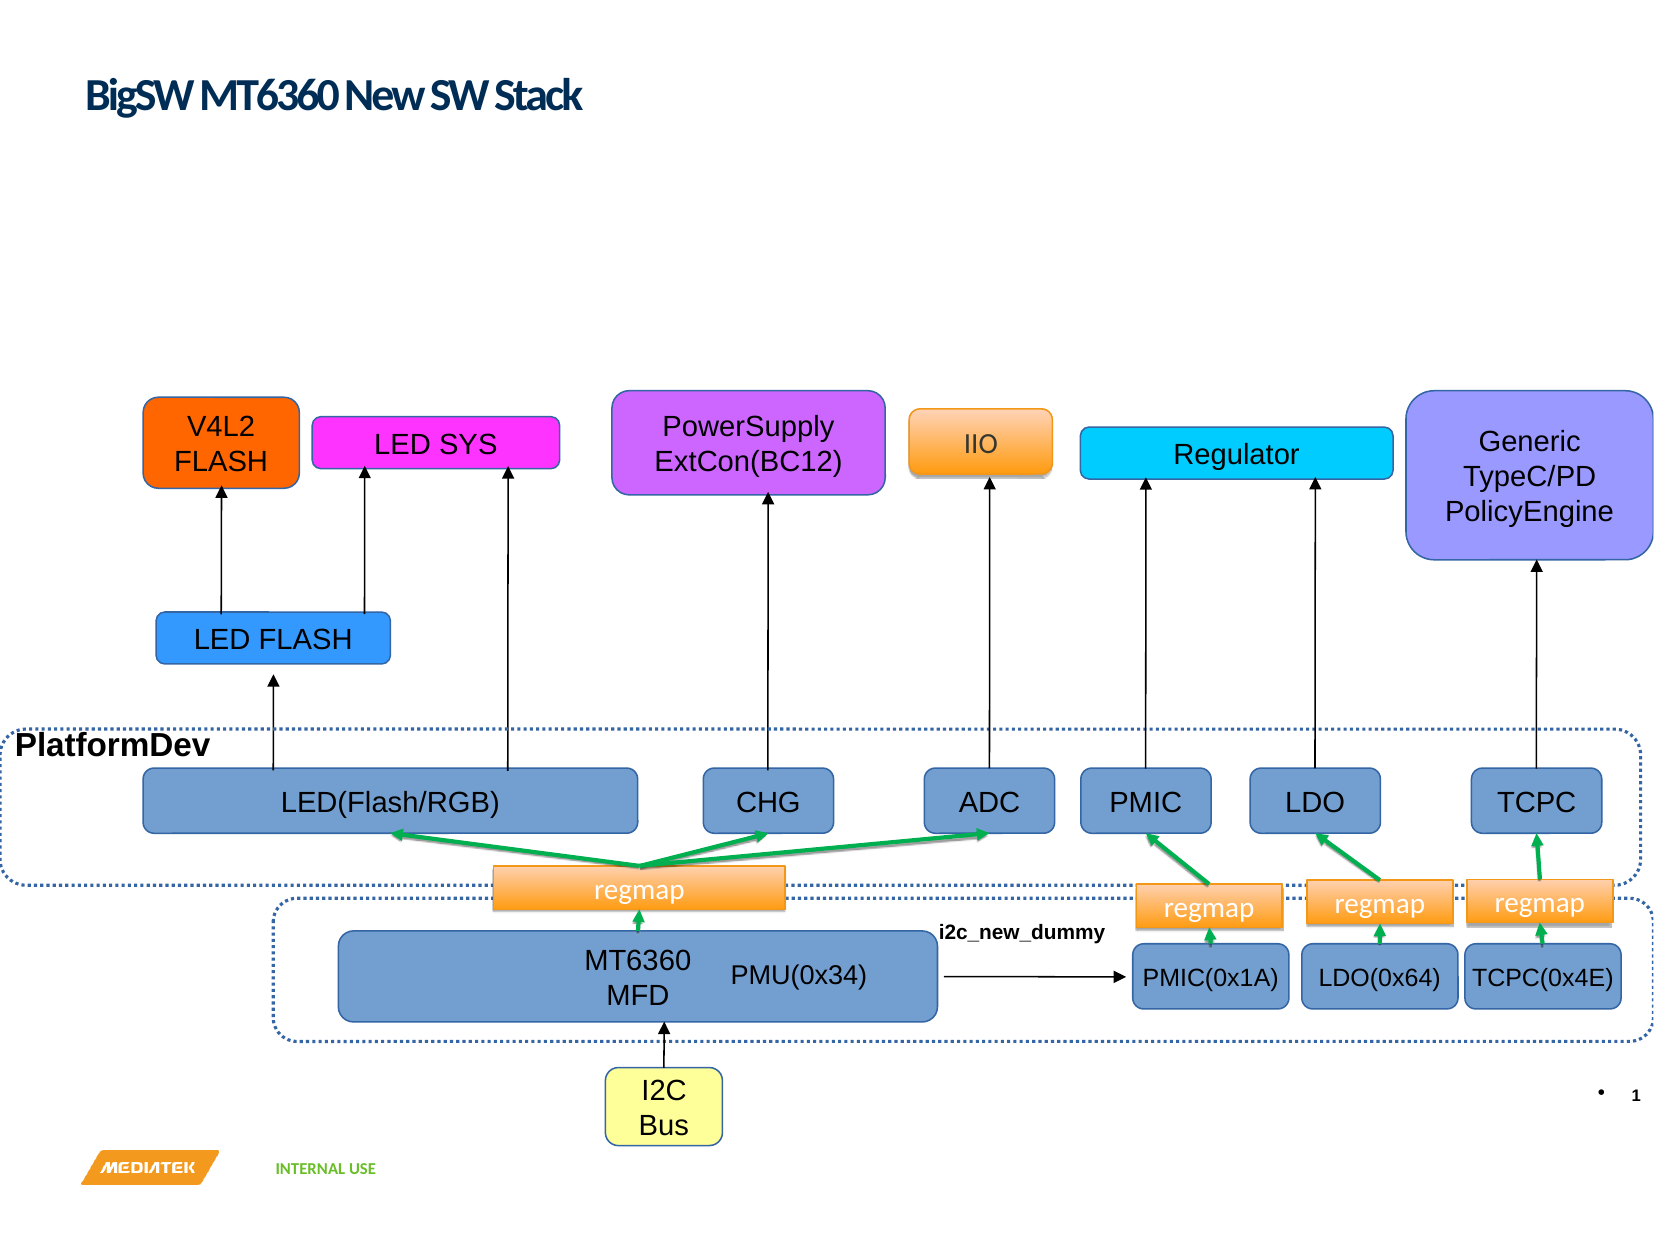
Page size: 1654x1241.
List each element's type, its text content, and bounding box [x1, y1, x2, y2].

text_box PMIC [1080, 768, 1212, 834]
text_box i2c_new_dummy [924, 911, 1146, 956]
title BigSW MT6360 New SW Stack [68, 57, 1585, 184]
text_box LED SYS [312, 416, 560, 469]
text_box Generic TypeC/PD PolicyEngine [1405, 390, 1654, 560]
picture [81, 1150, 219, 1185]
text_box PMIC(0x1A) [1132, 943, 1289, 1009]
text_box PMU(0x34) [715, 950, 912, 1017]
text_box TCPC(0x4E) [1464, 943, 1622, 1009]
text_box PowerSupply ExtCon(BC12) [611, 390, 886, 495]
text_box TCPC [1471, 768, 1602, 834]
text_box PlatformDev [0, 715, 249, 776]
text_box V4L2 FLASH [143, 397, 300, 489]
text_box ADC [924, 768, 1055, 834]
text_box I2C Bus [605, 1067, 723, 1146]
text_box regmap [493, 866, 786, 910]
text_box LDO [1250, 768, 1381, 834]
text_box regmap [1306, 880, 1453, 924]
text_box LED(Flash/RGB) [143, 768, 638, 834]
text_box regmap [1466, 879, 1613, 923]
text_box Regulator [1080, 427, 1394, 480]
text_box CHG [703, 768, 834, 834]
text_box MT6360 MFD [338, 930, 938, 1022]
text_box <編號> [1573, 1077, 1654, 1117]
text_box LED FLASH [156, 611, 391, 664]
text_box regmap [1136, 884, 1283, 928]
text_box IIO [909, 408, 1053, 475]
text_box LDO(0x64) [1301, 943, 1459, 1009]
